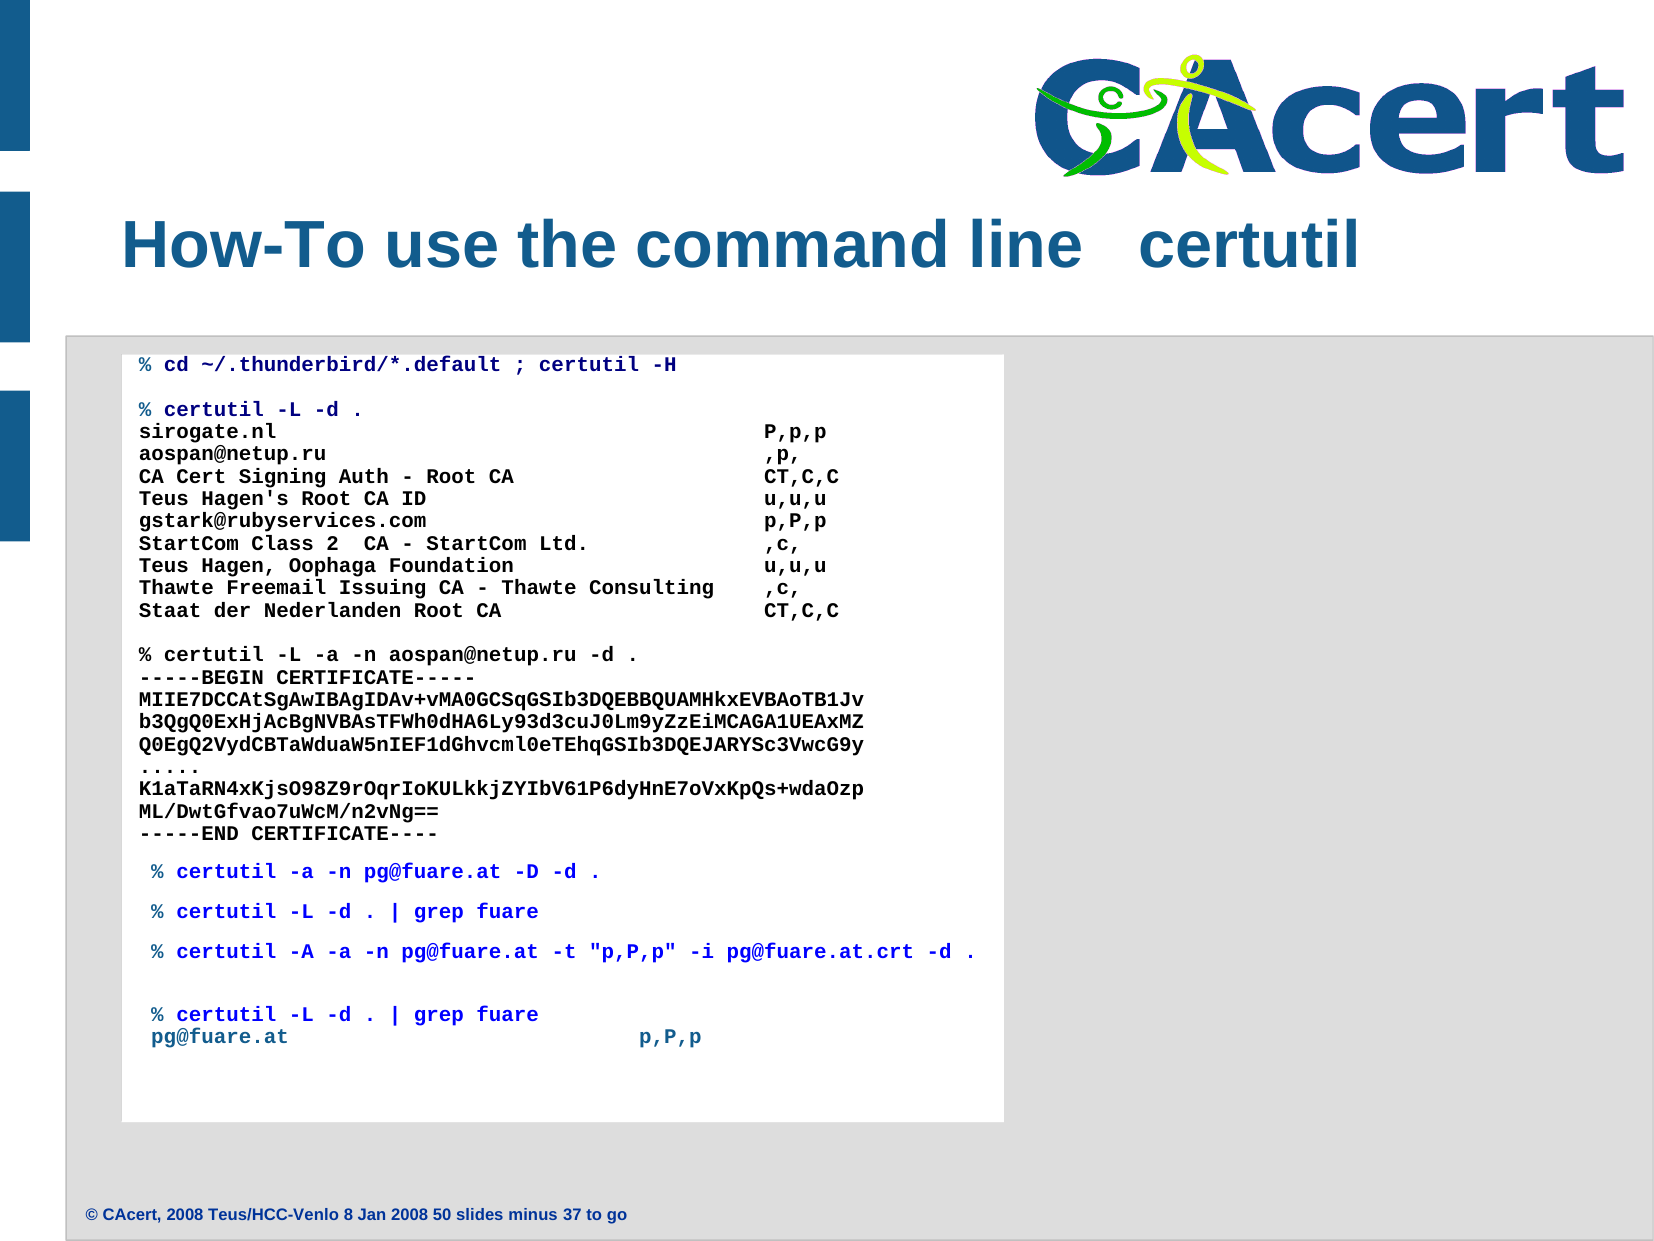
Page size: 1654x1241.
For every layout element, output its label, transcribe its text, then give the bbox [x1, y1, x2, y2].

title How-To use the command line certutil [121, 177, 1533, 316]
list % cd ~/.thunderbird/*.default ; certutil -H % certutil -L -d . sirogate.nl P,p,p aospan@netup.ru ,p, CA Cert Signing Auth - Root CA CT,C,C Teus Hagen's Root CA ID u,u,u gstark@rubyservices.com p,P,p StartCom Class 2 CA - StartCom Ltd. ,c, Teus Hagen, Oophaga Foundation u,u,u Thawte Freemail Issuing CA - Thawte Consulting ,c, Staat der Nederlanden Root CA CT,C,C % certutil -L -a -n aospan@netup.ru -d . -----BEGIN CERTIFICATE----- MIIE7DCCAtSgAwIBAgIDAv+vMA0GCSqGSIb3DQEBBQUAMHkxEVBAoTB1Jv b3QgQ0ExHjAcBgNVBAsTFWh0dHA6Ly93d3cuJ0Lm9yZzEiMCAGA1UEAxMZ Q0EgQ2VydCBTaWduaW5nIEF1dGhvcml0eTEhqGSIb3DQEJARYSc3VwcG9y ..... K1aTaRN4xKjsO98Z9rOqrIoKULkkjZYIbV61P6dyHnE7oVxKpQs+wdaOzp ML/DwtGfvao7uWcM/n2vNg== -----END CERTIFICATE---- % certutil -a -n pg@fuare.at -D -d . % certutil -L -d . | grep fuare % certutil -A -a -n pg@fuare.at -t "p,P,p" -i pg@fuare.at.crt -d . % certutil -L -d . | grep fuare pg@fuare.at p,P,p [121, 354, 1004, 1123]
picture [1033, 53, 1625, 178]
